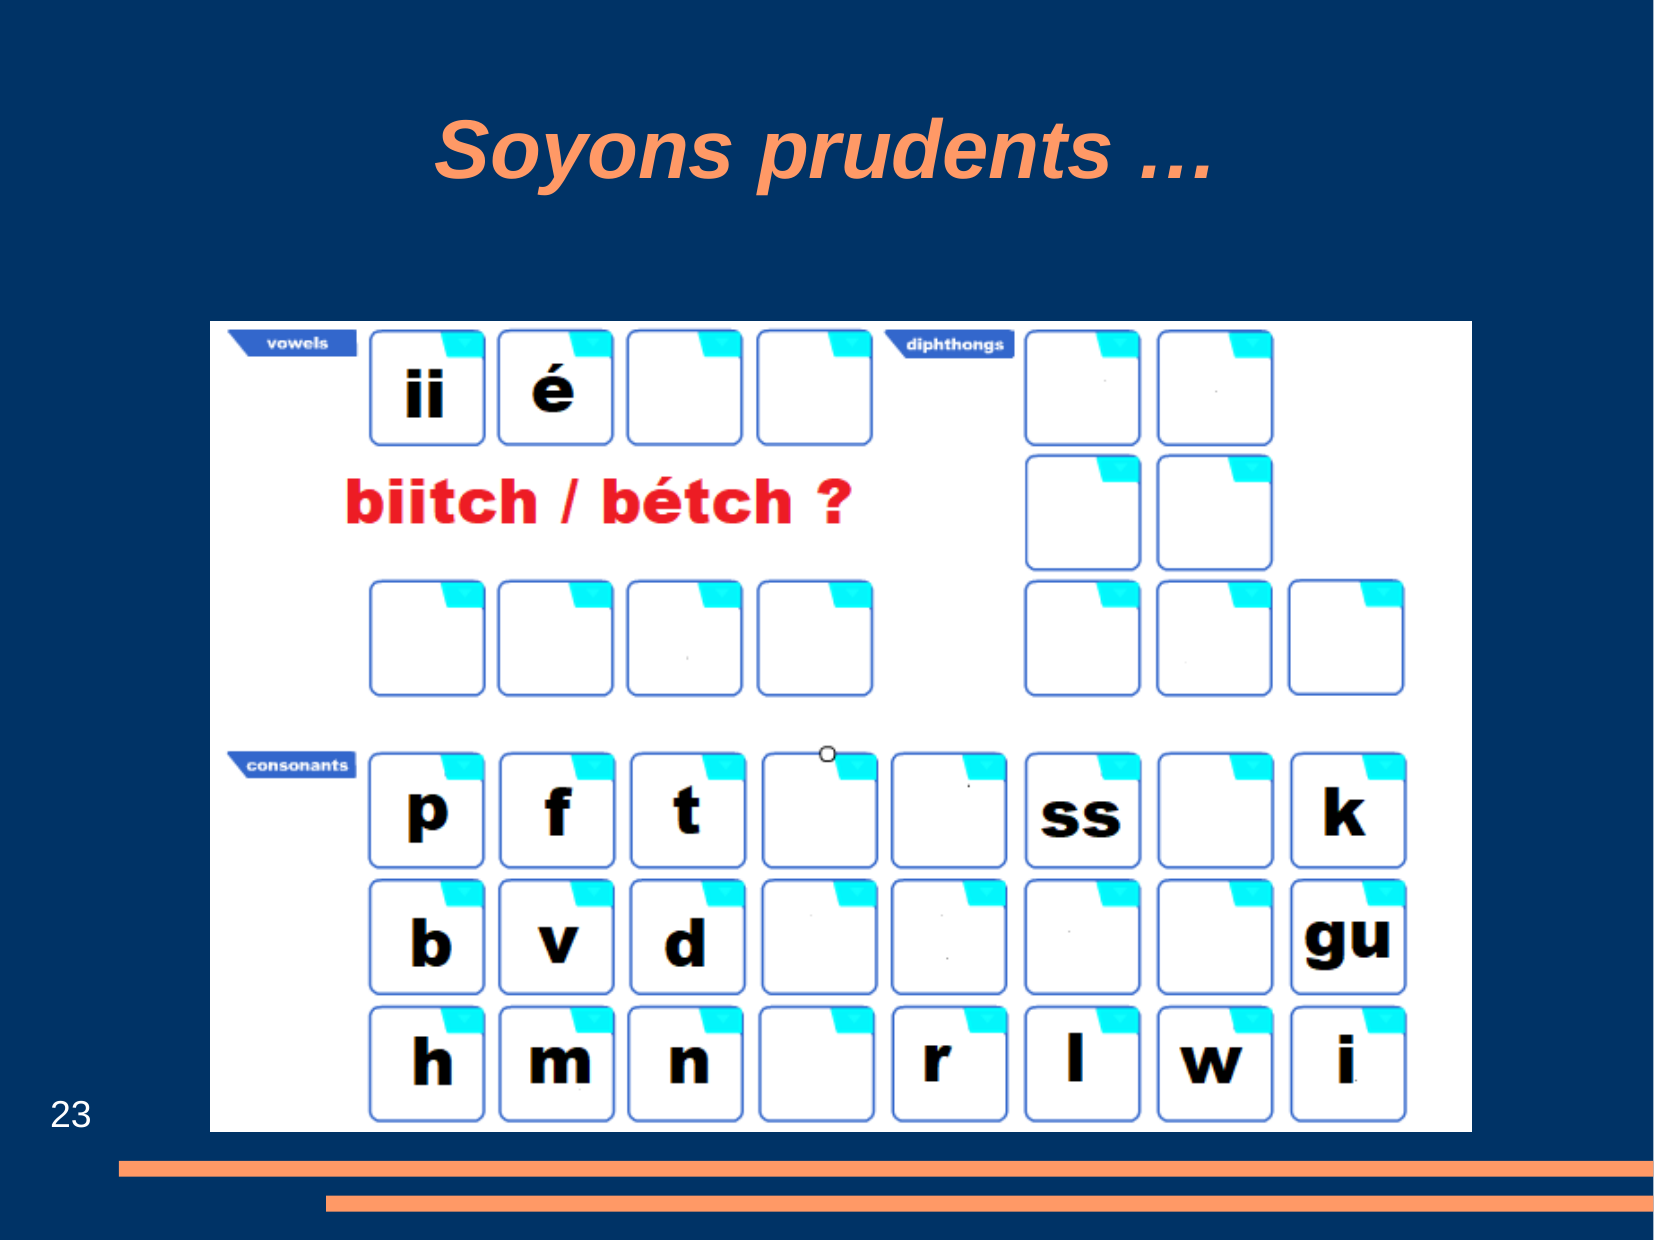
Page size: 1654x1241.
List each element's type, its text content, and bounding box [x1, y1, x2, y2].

picture [210, 321, 1472, 1132]
title Soyons prudents … [121, 46, 1534, 254]
